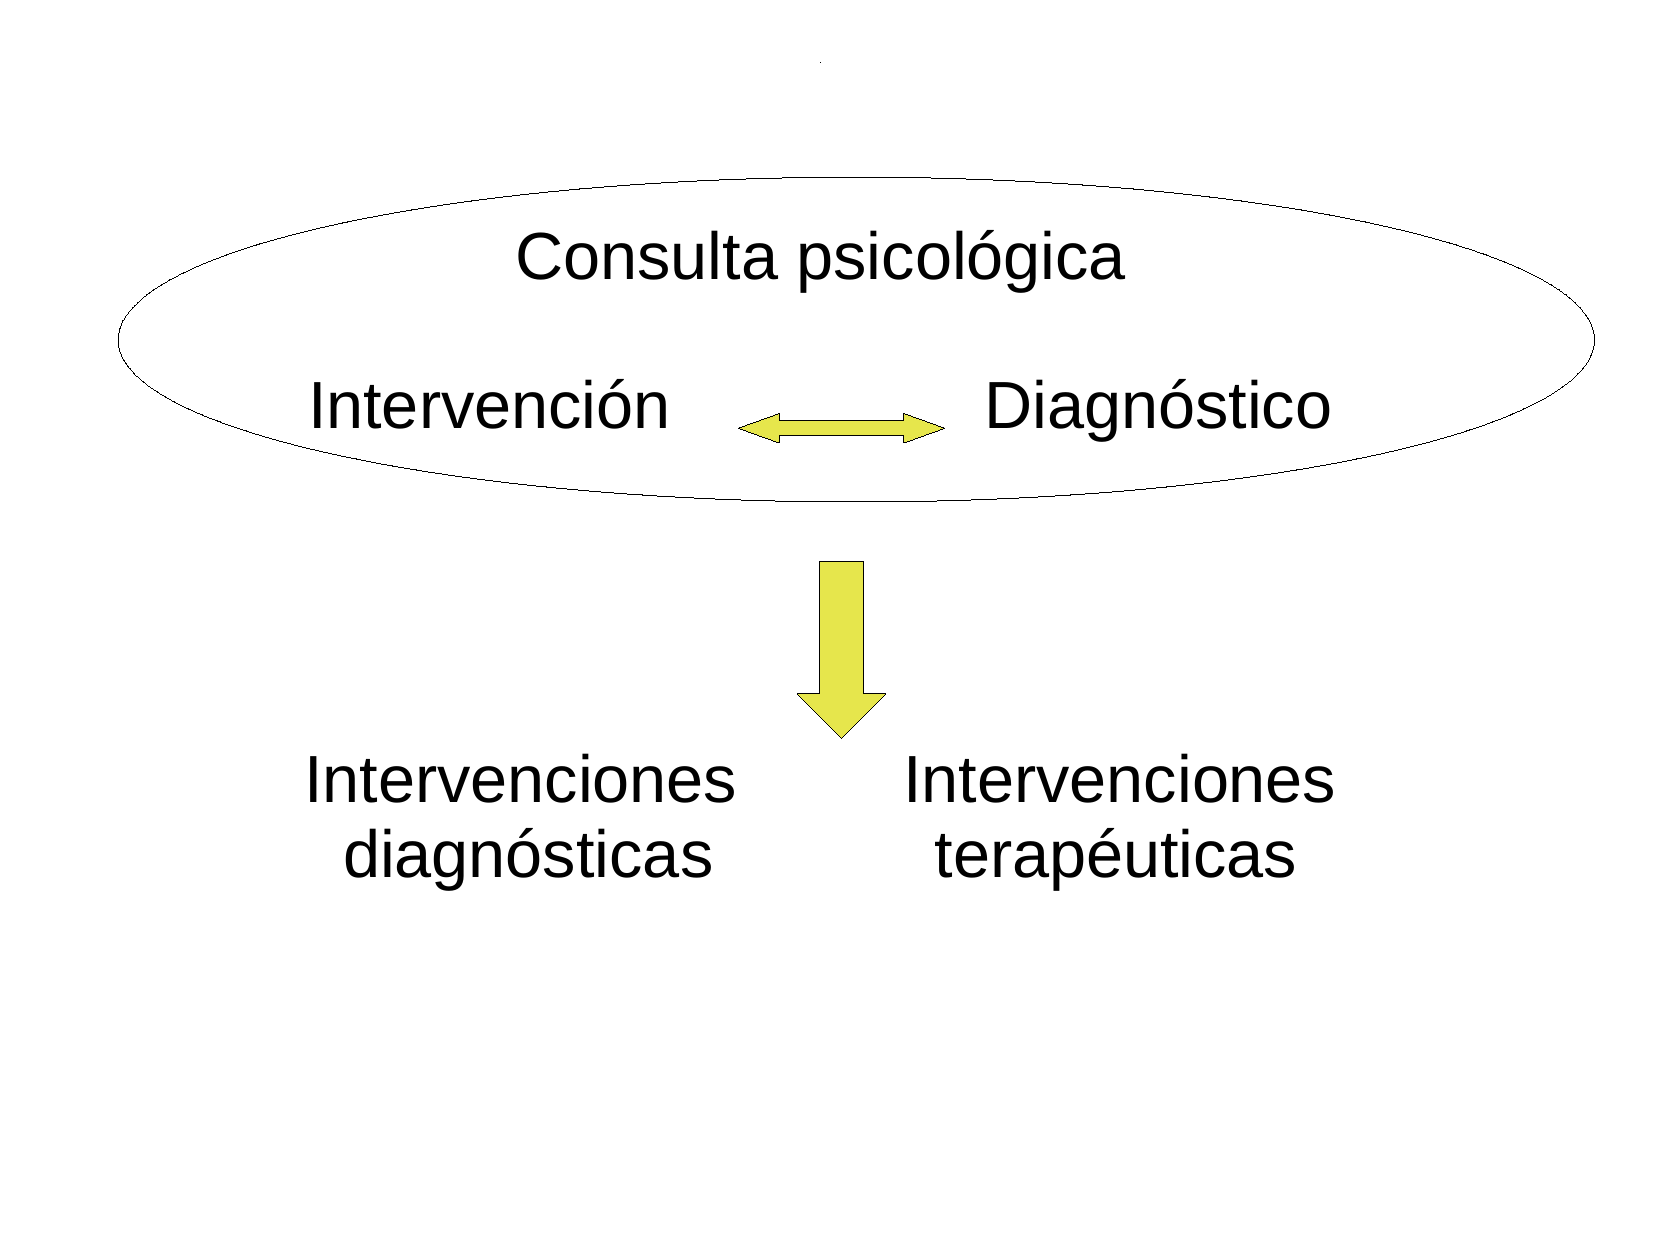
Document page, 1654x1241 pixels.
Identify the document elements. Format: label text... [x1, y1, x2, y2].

subtitle Consulta psicológica Intervención Diagnóstico Intervenciones Intervenciones diagnósticas terapéuticas [76, 62, 1565, 1123]
text_box [797, 561, 886, 739]
text_box [738, 413, 945, 443]
